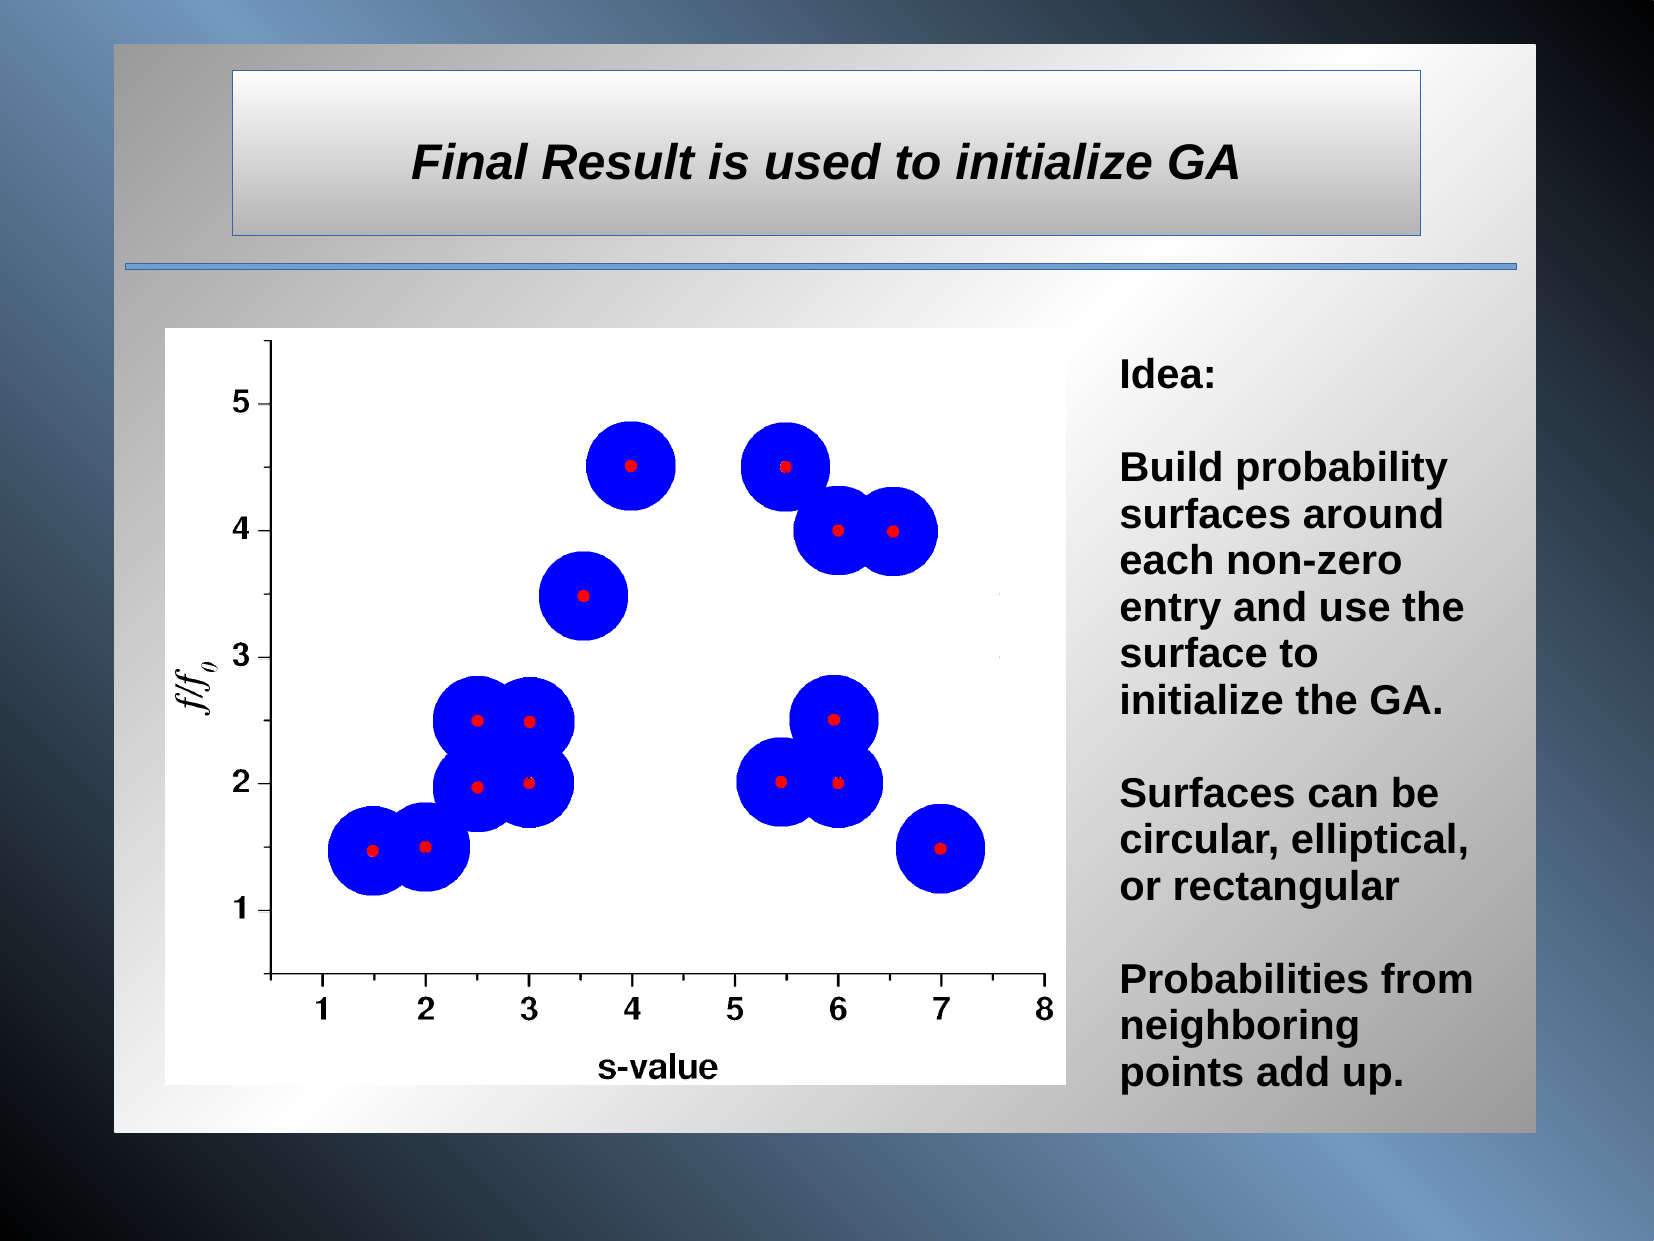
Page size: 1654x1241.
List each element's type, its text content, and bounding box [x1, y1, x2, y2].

text_box Idea: Build probability surfaces around each non-zero entry and use the surface to initialize the GA. Surfaces can be circular, elliptical, or rectangular Probabilities from neighboring points add up. [1067, 343, 1497, 1103]
text_box [232, 70, 1421, 236]
picture [165, 328, 1066, 1085]
text_box [125, 263, 1517, 270]
text_box Final Result is used to initialize GA [246, 127, 1407, 198]
